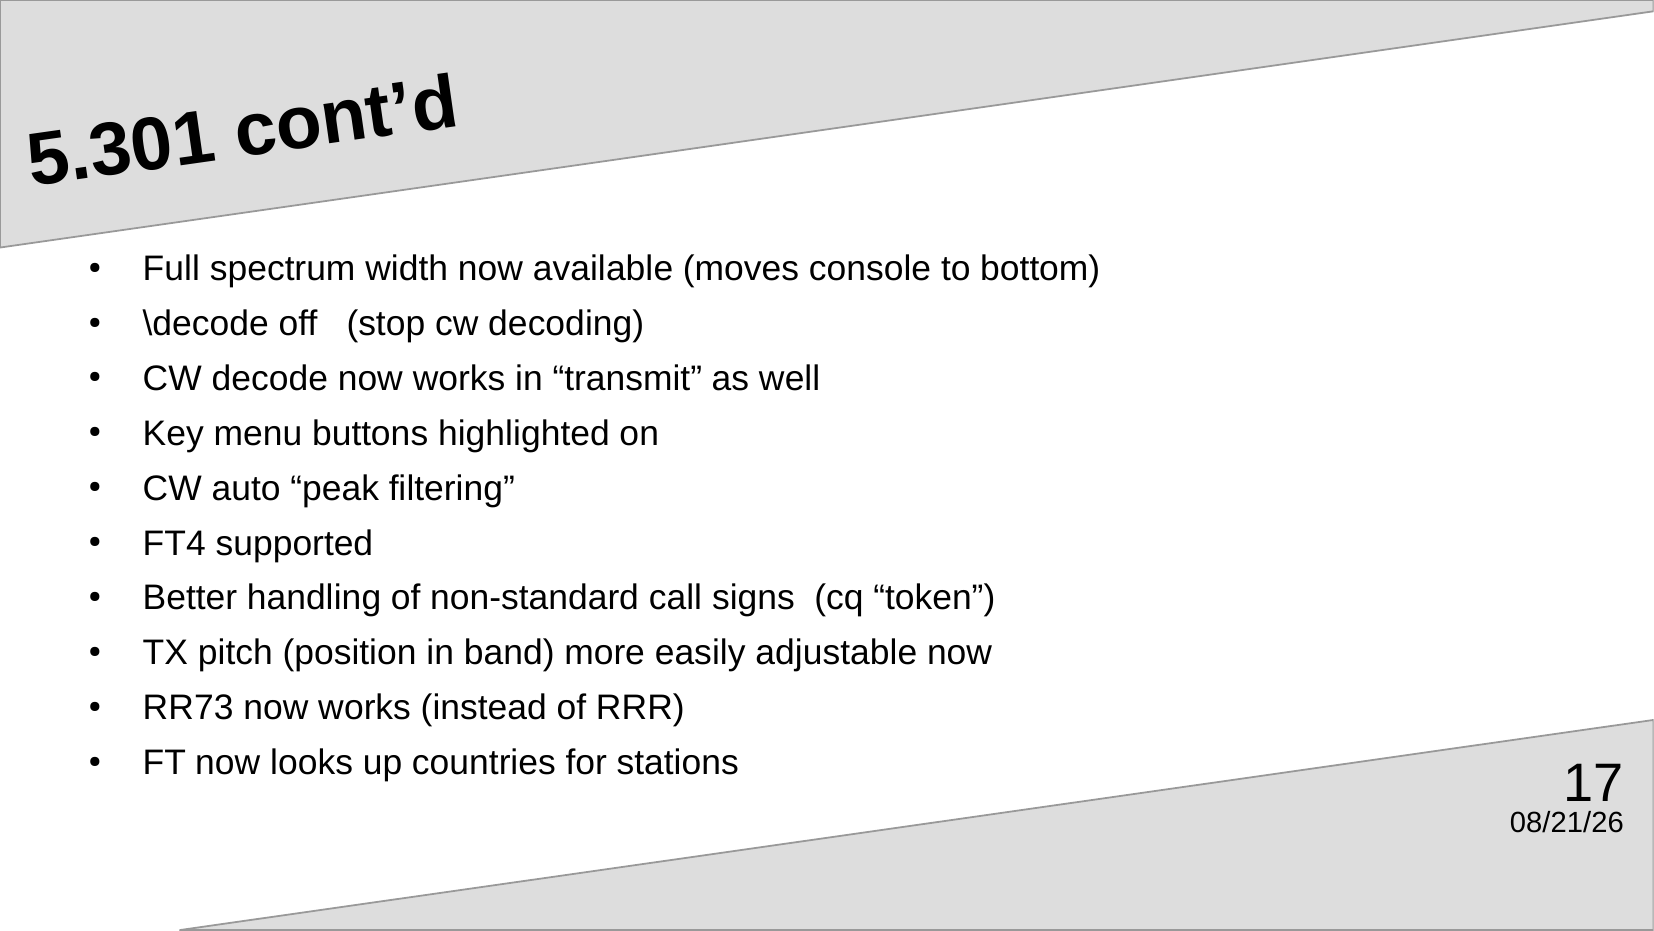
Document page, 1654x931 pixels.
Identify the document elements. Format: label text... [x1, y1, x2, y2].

title 5.301 cont’d [16, 0, 1501, 239]
list Full spectrum width now available (moves console to bottom) \decode off (stop cw decoding) CW decode now works in “transmit” as well Key menu buttons highlighted on CW auto “peak filtering” FT4 supported Better handling of non-standard call signs (cq “token”) TX pitch (position in band) more easily adjustable now RR73 now works (instead of RRR) FT now looks up countries for stations [82, 248, 1538, 789]
